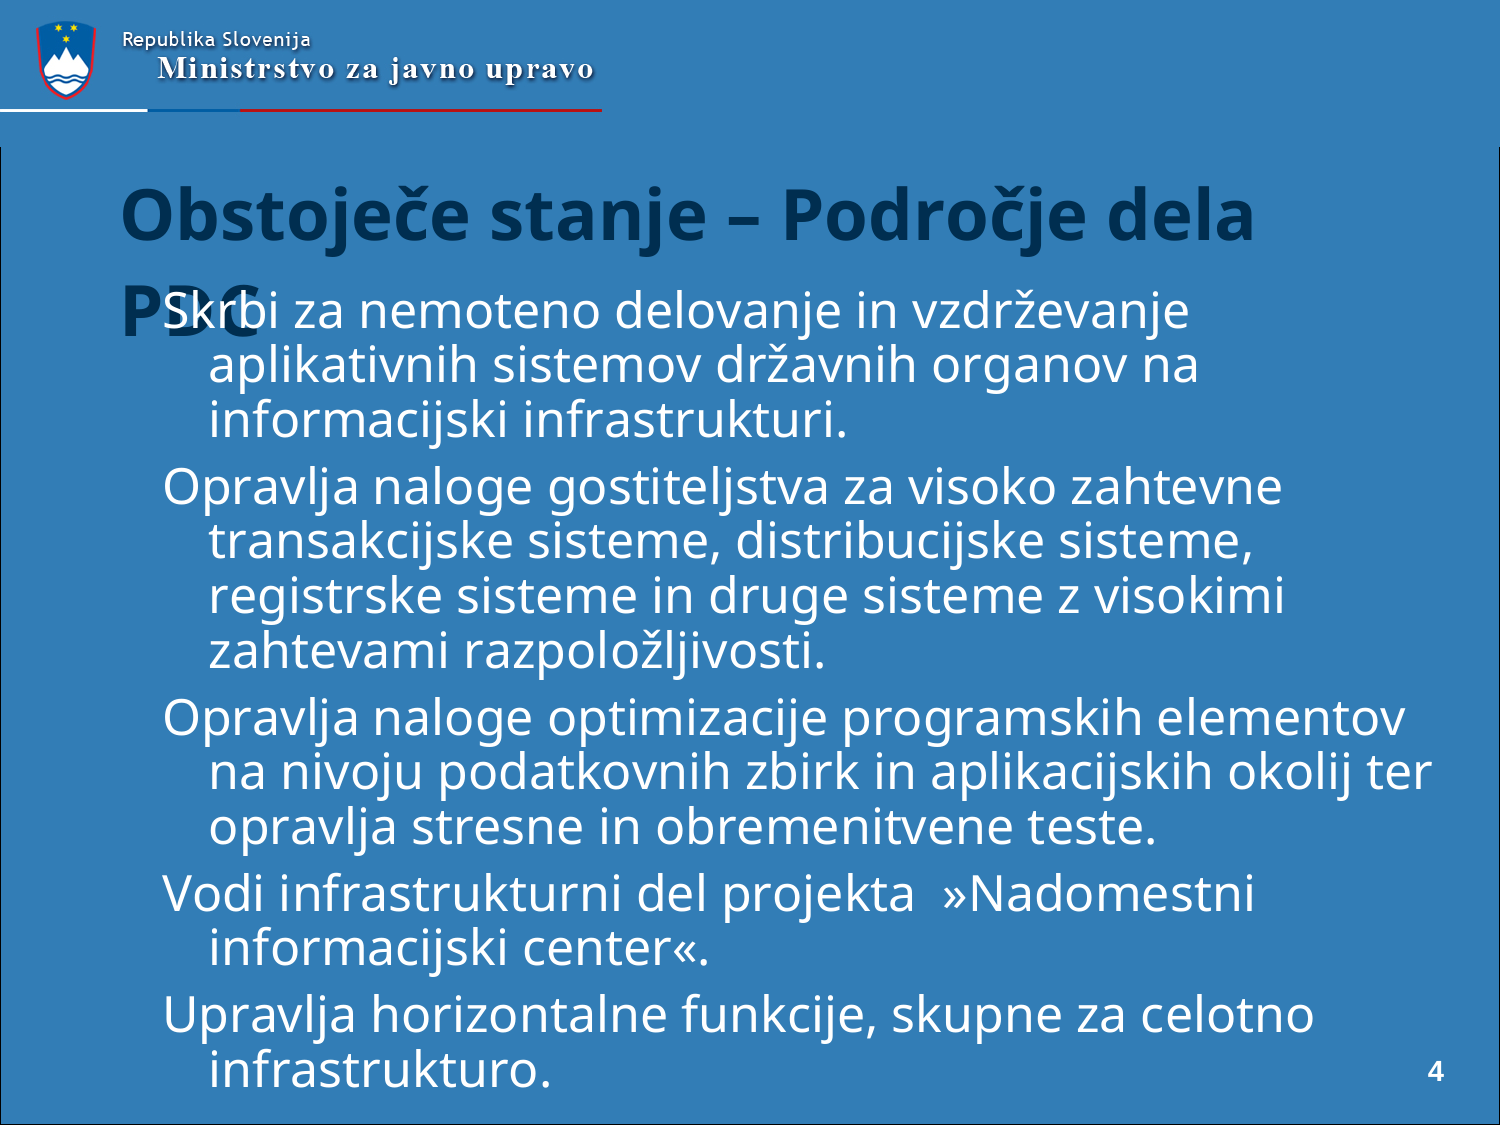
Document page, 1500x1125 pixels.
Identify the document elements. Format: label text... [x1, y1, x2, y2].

title Obstoječe stanje – Področje dela PDC [104, 156, 1417, 298]
picture [0, 0, 1500, 147]
list Skrbi za nemoteno delovanje in vzdrževanje aplikativnih sistemov državnih organov na informacijski infrastrukturi. Opravlja naloge gostiteljstva za visoko zahtevne transakcijske sisteme, distribucijske sisteme, registrske sisteme in druge sisteme z visokimi zahtevami razpoložljivosti. Opravlja naloge optimizacije programskih elementov na nivoju podatkovnih zbirk in aplikacijskih okolij ter opravlja stresne in obremenitvene teste. Vodi infrastrukturni del projekta »Nadomestni informacijski center«. Upravlja horizontalne funkcije, skupne za celotno infrastrukturo. [117, 276, 1476, 1125]
